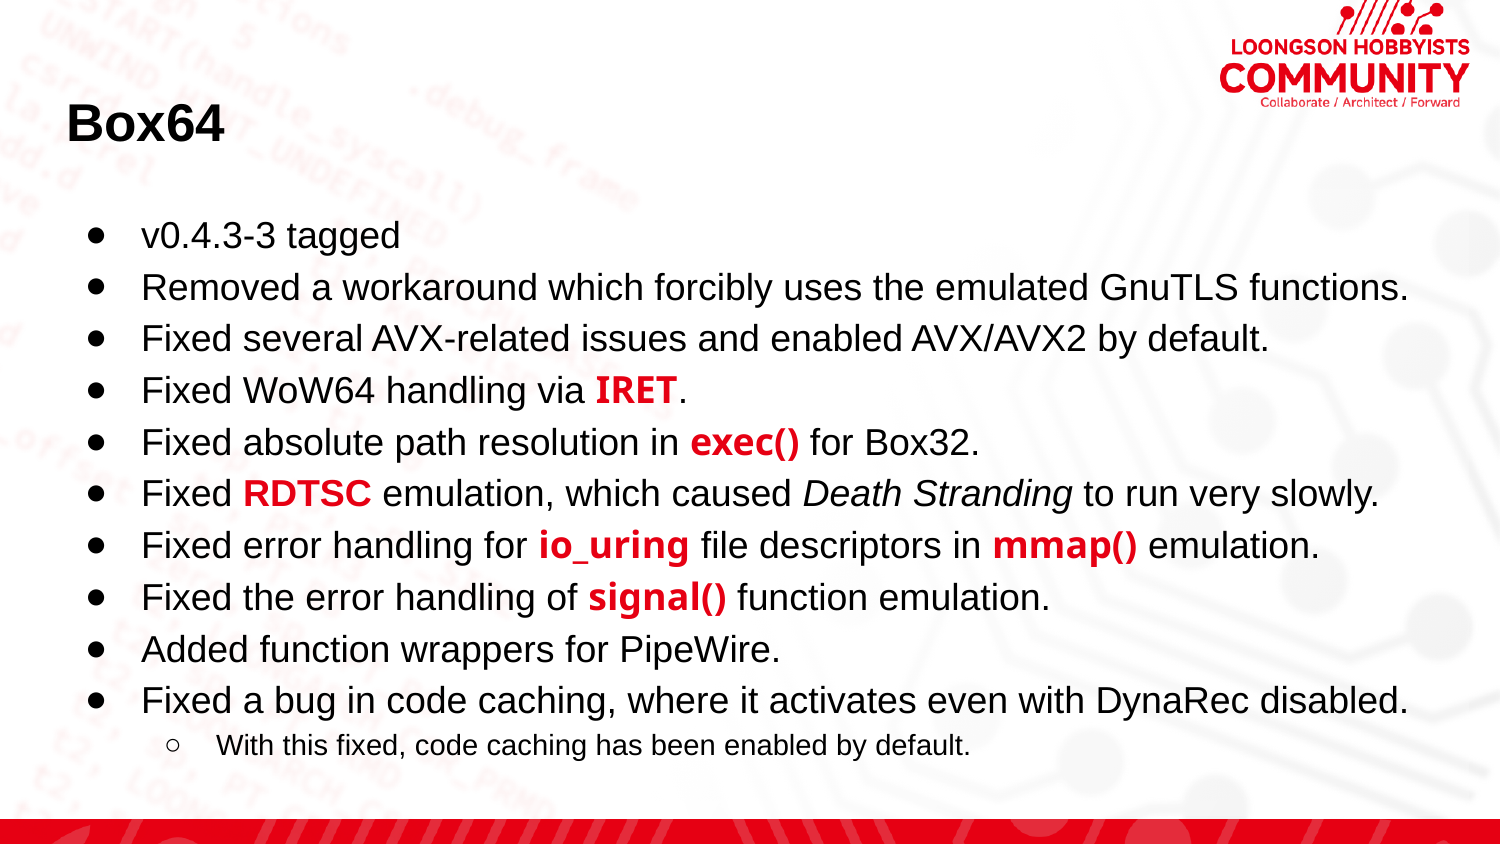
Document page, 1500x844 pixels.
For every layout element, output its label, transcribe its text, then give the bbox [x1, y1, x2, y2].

picture [0, 0, 1500, 844]
title Box64 [51, 72, 1449, 167]
list v0.4.3-3 tagged Removed a workaround which forcibly uses the emulated GnuTLS functions. Fixed several AVX-related issues and enabled AVX/AVX2 by default. Fixed WoW64 handling via IRET. Fixed absolute path resolution in exec() for Box32. Fixed RDTSC emulation, which caused Death Stranding to run very slowly. Fixed error handling for io_uring file descriptors in mmap() emulation. Fixed the error handling of signal() function emulation. Added function wrappers for PipeWire. Fixed a bug in code caching, where it activates even with DynaRec disabled. With this fixed, code caching has been enabled by default. [51, 189, 1469, 817]
